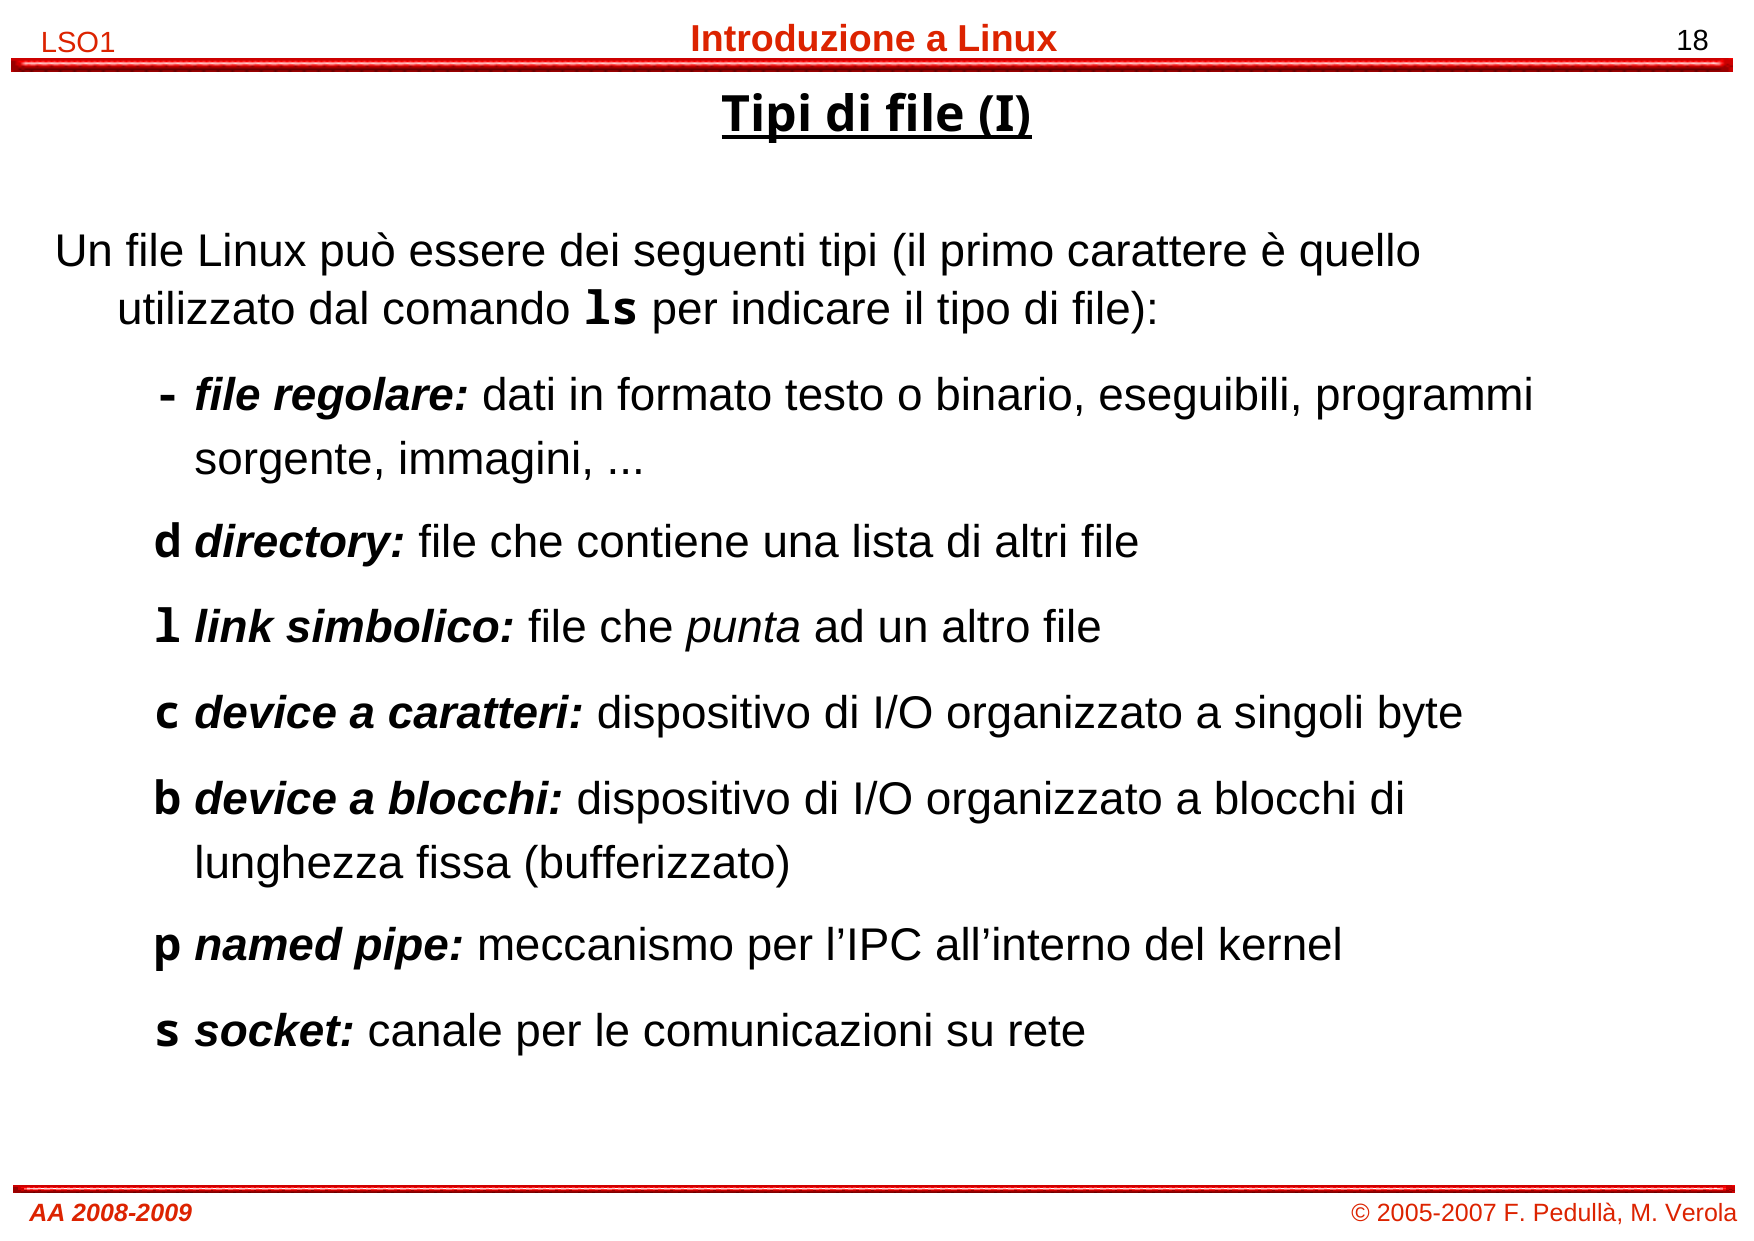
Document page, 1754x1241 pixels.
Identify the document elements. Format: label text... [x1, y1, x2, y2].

title Tipi di file (I) [40, 66, 1714, 162]
picture [13, 1185, 1735, 1193]
list Un file Linux può essere dei seguenti tipi (il primo carattere è quello utilizzato dal comando ls per indicare il tipo di file): - file regolare: dati in formato testo o binario, eseguibili, programmi sorgente, immagini, ... d directory: file che contiene una lista di altri file l link simbolico: file che punta ad un altro file c device a caratteri: dispositivo di I/O organizzato a singoli byte b device a blocchi: dispositivo di I/O organizzato a blocchi di lunghezza fissa (bufferizzato) p named pipe: meccanismo per l’IPC all’interno del kernel s socket: canale per le comunicazioni su rete [54, 221, 1600, 988]
picture [11, 58, 1733, 72]
